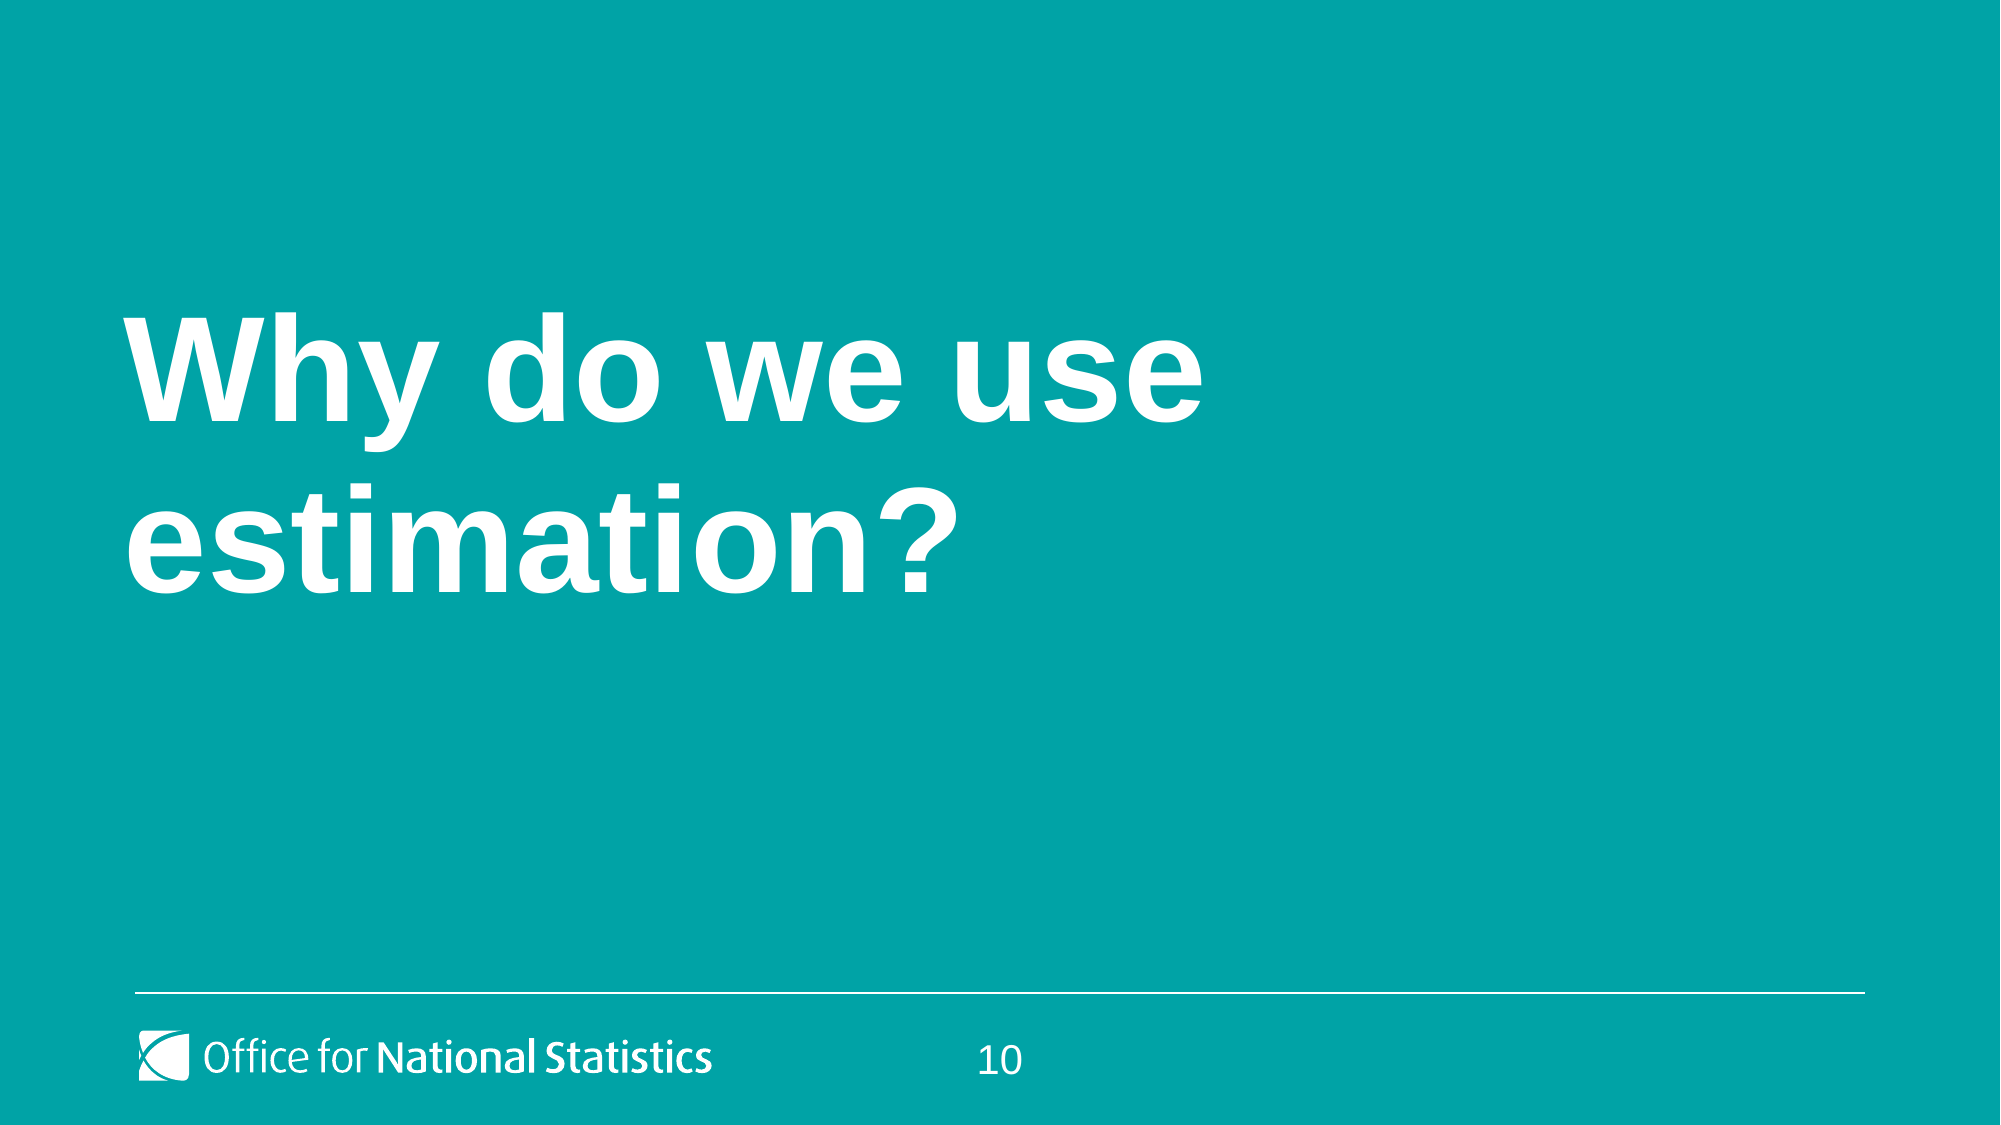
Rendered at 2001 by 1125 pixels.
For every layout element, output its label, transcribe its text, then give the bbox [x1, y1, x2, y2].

title Why do we use estimation? [123, 284, 1849, 630]
text_box 10 [764, 1025, 1236, 1086]
